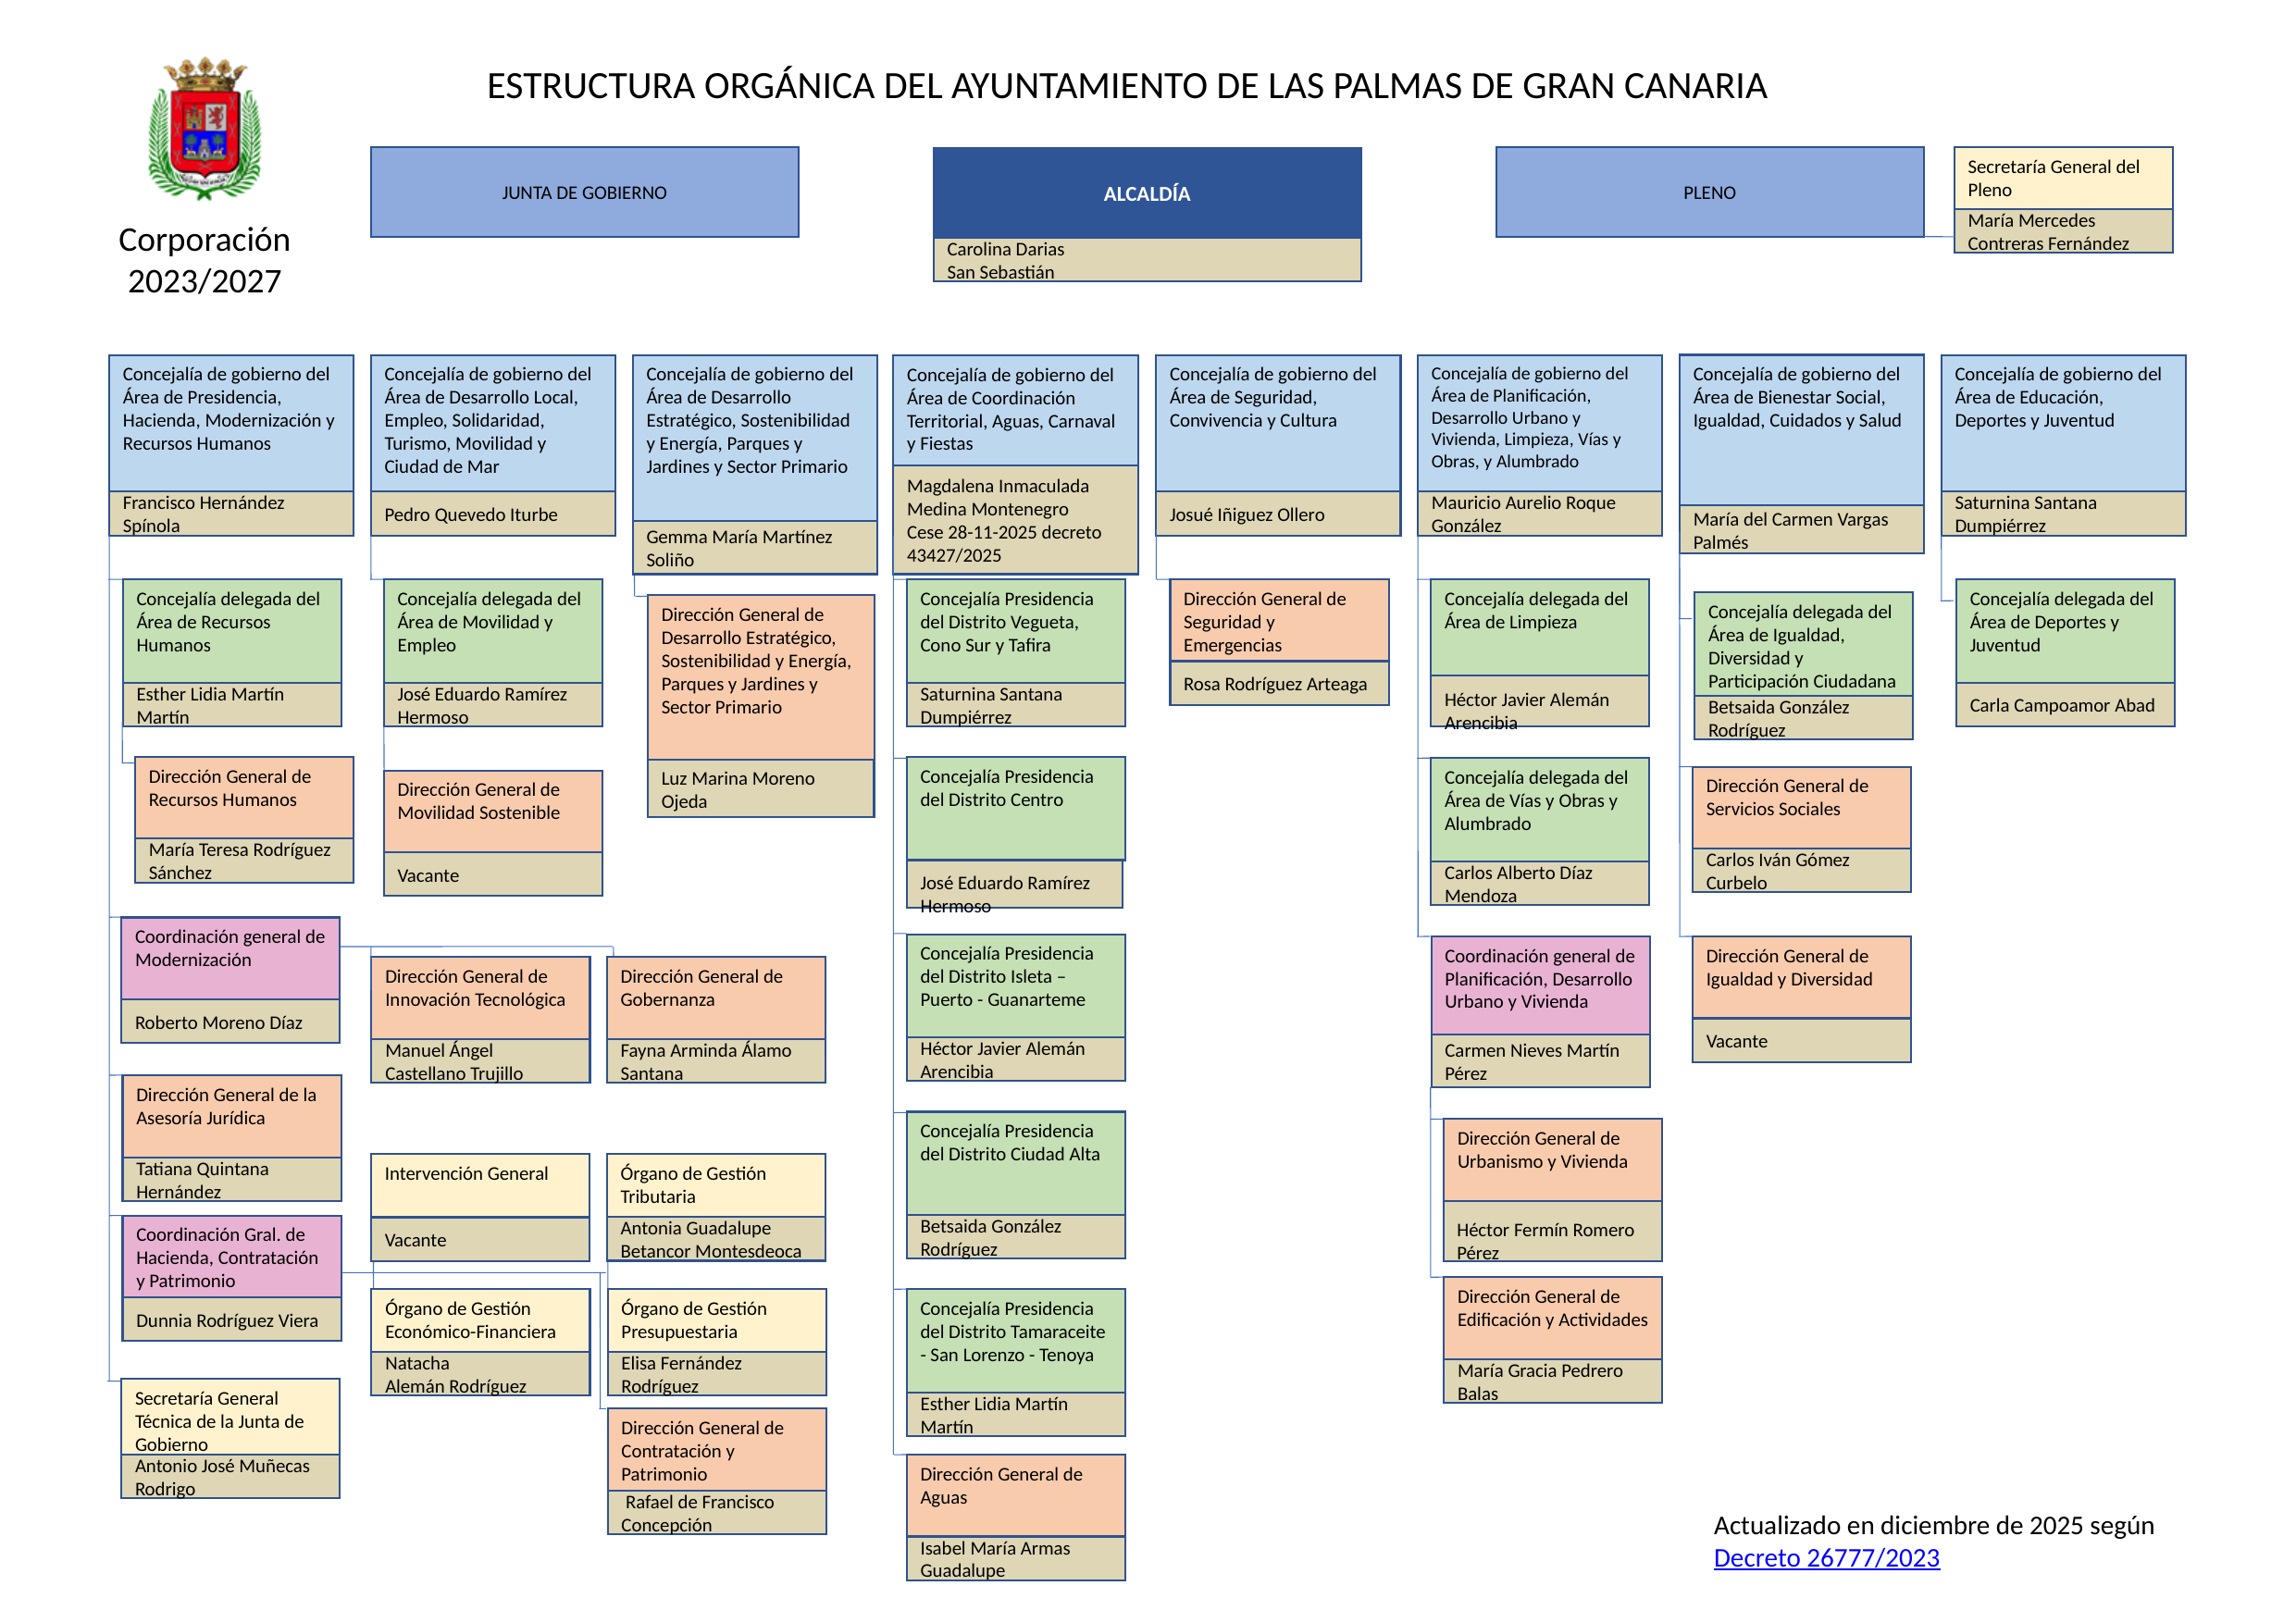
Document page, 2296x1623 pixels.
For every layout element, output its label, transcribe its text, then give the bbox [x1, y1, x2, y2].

text_box Luz Marina Moreno Ojeda [648, 760, 875, 817]
text_box Dirección General de Contratación y Patrimonio [608, 1408, 826, 1491]
text_box Antonio José Muñecas Rodrigo [121, 1455, 340, 1498]
text_box María del Carmen Vargas Palmés [1680, 505, 1924, 553]
text_box María Mercedes Contreras Fernández [1955, 209, 2173, 253]
text_box Concejalía Presidencia del Distrito Ciudad Alta [907, 1111, 1125, 1215]
text_box Actualizado en diciembre de 2025 según Decreto 26777/2023 [1700, 1501, 2186, 1580]
text_box ESTRUCTURA ORGÁNICA DEL AYUNTAMIENTO DE LAS PALMAS DE GRAN CANARIA [473, 53, 1822, 114]
text_box Dirección General de Servicios Sociales [1693, 767, 1911, 849]
text_box Elisa Fernández Rodríguez [608, 1352, 826, 1395]
text_box Francisco Hernández Spínola [109, 491, 354, 536]
text_box Roberto Moreno Díaz [121, 999, 340, 1043]
text_box Dirección General de Movilidad Sostenible [384, 771, 602, 852]
text_box Órgano de Gestión Tributaria [607, 1154, 825, 1217]
text_box Tatiana Quintana Hernández [123, 1158, 341, 1201]
text_box Secretaría General Técnica de la Junta de Gobierno [121, 1379, 340, 1455]
text_box Dirección General de Igualdad y Diversidad [1693, 936, 1911, 1018]
text_box Héctor Javier Alemán Arencibia [1431, 675, 1649, 726]
text_box Esther Lidia Martín Martín [123, 683, 341, 726]
text_box Concejalía Presidencia del Distrito Tamaraceite - San Lorenzo - Tenoya [907, 1289, 1125, 1393]
text_box Vacante [371, 1218, 590, 1261]
text_box Mauricio Aurelio Roque González [1418, 491, 1662, 536]
picture [146, 53, 263, 204]
text_box Betsaida González Rodríguez [907, 1215, 1125, 1258]
text_box Saturnina Santana Dumpiérrez [907, 683, 1125, 726]
text_box Carlos Alberto Díaz Mendoza [1431, 861, 1649, 905]
text_box María Teresa Rodríguez Sánchez [135, 838, 354, 883]
text_box Concejalía delegada del Área de Deportes y Juventud [1956, 579, 2175, 683]
text_box Rafael de Francisco Concepción [608, 1491, 826, 1534]
text_box Concejalía Presidencia del Distrito Vegueta, Cono Sur y Tafira [907, 579, 1125, 683]
text_box Esther Lidia Martín Martín [907, 1393, 1125, 1436]
text_box Vacante [1693, 1019, 1911, 1062]
text_box Fayna Arminda Álamo Santana [607, 1039, 825, 1083]
text_box Concejalía de gobierno del Área de Desarrollo Estratégico, Sostenibilidad y Energía, Parques y Jardines y Sector Primario [633, 355, 877, 521]
text_box Concejalía Presidencia del Distrito Isleta – Puerto - Guanarteme [907, 935, 1125, 1037]
text_box Dirección General de Seguridad y Emergencias [1170, 579, 1389, 662]
text_box Natacha Alemán Rodríguez [371, 1352, 590, 1395]
text_box Corporación 2023/2027 [82, 209, 328, 308]
text_box Concejalía delegada del Área de Recursos Humanos [123, 579, 341, 683]
text_box Manuel Ángel Castellano Trujillo [371, 1039, 590, 1083]
text_box Intervención General [371, 1154, 590, 1217]
text_box Gemma María Martínez Soliño [633, 521, 877, 574]
text_box Concejalía delegada del Área de Limpieza [1431, 579, 1649, 675]
text_box Saturnina Santana Dumpiérrez [1942, 491, 2186, 536]
text_box Concejalía Presidencia del Distrito Centro [907, 757, 1125, 860]
text_box Concejalía de gobierno del Área de Planificación, Desarrollo Urbano y Vivienda, Limpieza, Vías y Obras, y Alumbrado [1418, 355, 1662, 491]
text_box Dirección General de Gobernanza [607, 957, 825, 1039]
text_box Concejalía de gobierno del Área de Seguridad, Convivencia y Cultura [1156, 355, 1401, 491]
text_box Betsaida González Rodríguez [1694, 696, 1913, 739]
text_box Dirección General de Aguas [907, 1455, 1125, 1536]
text_box Concejalía de gobierno del Área de Presidencia, Hacienda, Modernización y Recursos Humanos [109, 355, 354, 491]
text_box Coordinación Gral. de Hacienda, Contratación y Patrimonio [123, 1216, 341, 1297]
text_box PLENO [1496, 147, 1924, 237]
text_box Carmen Nieves Martín Pérez [1432, 1035, 1650, 1087]
text_box Concejalía de gobierno del Área de Educación, Deportes y Juventud [1942, 355, 2186, 491]
text_box Concejalía delegada del Área de Igualdad, Diversidad y Participación Ciudadana [1694, 592, 1913, 696]
text_box Héctor Fermín Romero Pérez [1444, 1201, 1662, 1261]
text_box Coordinación general de Modernización [121, 917, 340, 999]
text_box Carlos Iván Gómez Curbelo [1693, 849, 1911, 892]
text_box Órgano de Gestión Económico-Financiera [371, 1289, 590, 1352]
text_box JUNTA DE GOBIERNO [371, 147, 799, 237]
text_box Secretaría General del Pleno [1955, 147, 2173, 209]
text_box ALCALDÍA [934, 148, 1361, 238]
text_box Héctor Javier Alemán Arencibia [907, 1037, 1125, 1081]
text_box Dirección General de la Asesoría Jurídica [123, 1075, 341, 1158]
text_box Dirección General de Edificación y Actividades [1444, 1277, 1662, 1359]
text_box Dirección General de Desarrollo Estratégico, Sostenibilidad y Energía, Parques y Jardines y Sector Primario [648, 595, 875, 760]
text_box Concejalía de gobierno del Área de Coordinación Territorial, Aguas, Carnaval y Fiestas [893, 355, 1138, 465]
text_box María Gracia Pedrero Balas [1444, 1359, 1662, 1403]
text_box Dirección General de Recursos Humanos [135, 757, 354, 838]
text_box Dirección General de Innovación Tecnológica [371, 957, 590, 1039]
text_box Isabel María Armas Guadalupe [907, 1537, 1125, 1580]
text_box José Eduardo Ramírez Hermoso [384, 683, 602, 726]
text_box Coordinación general de Planificación, Desarrollo Urbano y Vivienda [1432, 936, 1650, 1035]
text_box Carolina Darias San Sebastián [934, 238, 1361, 281]
text_box Concejalía de gobierno del Área de Desarrollo Local, Empleo, Solidaridad, Turismo, Movilidad y Ciudad de Mar [371, 355, 615, 491]
text_box Concejalía delegada del Área de Movilidad y Empleo [384, 579, 602, 683]
text_box Magdalena Inmaculada Medina Montenegro Cese 28-11-2025 decreto 43427/2025 [893, 465, 1138, 574]
text_box Dirección General de Urbanismo y Vivienda [1444, 1119, 1662, 1201]
text_box Antonia Guadalupe Betancor Montesdeoca [607, 1217, 825, 1261]
text_box Josué Iñiguez Ollero [1156, 491, 1401, 536]
text_box José Eduardo Ramírez Hermoso [907, 861, 1123, 908]
text_box Dunnia Rodríguez Viera [123, 1297, 341, 1341]
text_box Vacante [384, 852, 602, 896]
text_box Concejalía delegada del Área de Vías y Obras y Alumbrado [1431, 758, 1649, 861]
text_box Concejalía de gobierno del Área de Bienestar Social, Igualdad, Cuidados y Salud [1680, 355, 1924, 505]
text_box Rosa Rodríguez Arteaga [1170, 662, 1389, 705]
text_box Órgano de Gestión Presupuestaria [608, 1289, 826, 1352]
text_box Carla Campoamor Abad [1956, 683, 2175, 726]
text_box Pedro Quevedo Iturbe [371, 491, 615, 536]
